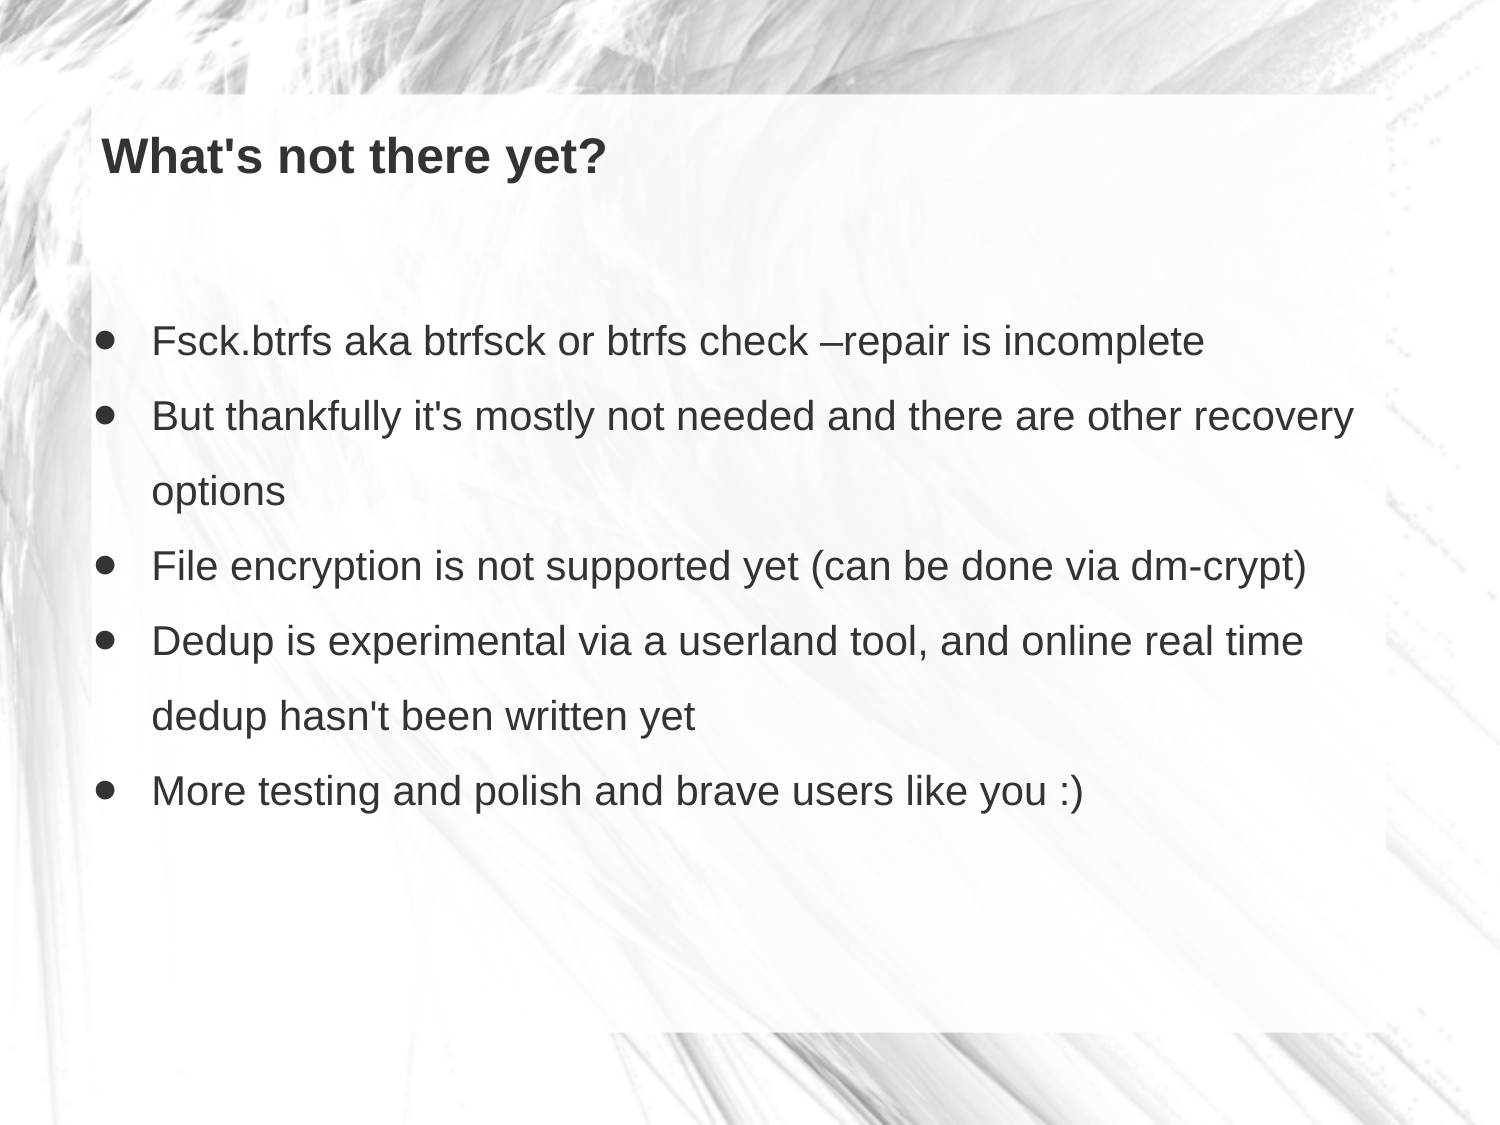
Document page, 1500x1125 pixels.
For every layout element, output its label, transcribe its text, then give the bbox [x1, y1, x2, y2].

picture [0, 0, 1500, 1125]
title What's not there yet? [61, 108, 1412, 251]
list Fsck.btrfs aka btrfsck or btrfs check –repair is incomplete But thankfully it's mostly not needed and there are other recovery options File encryption is not supported yet (can be done via dm-crypt) Dedup is experimental via a userland tool, and online real time dedup hasn't been written yet More testing and polish and brave users like you :) [61, 274, 1412, 1025]
